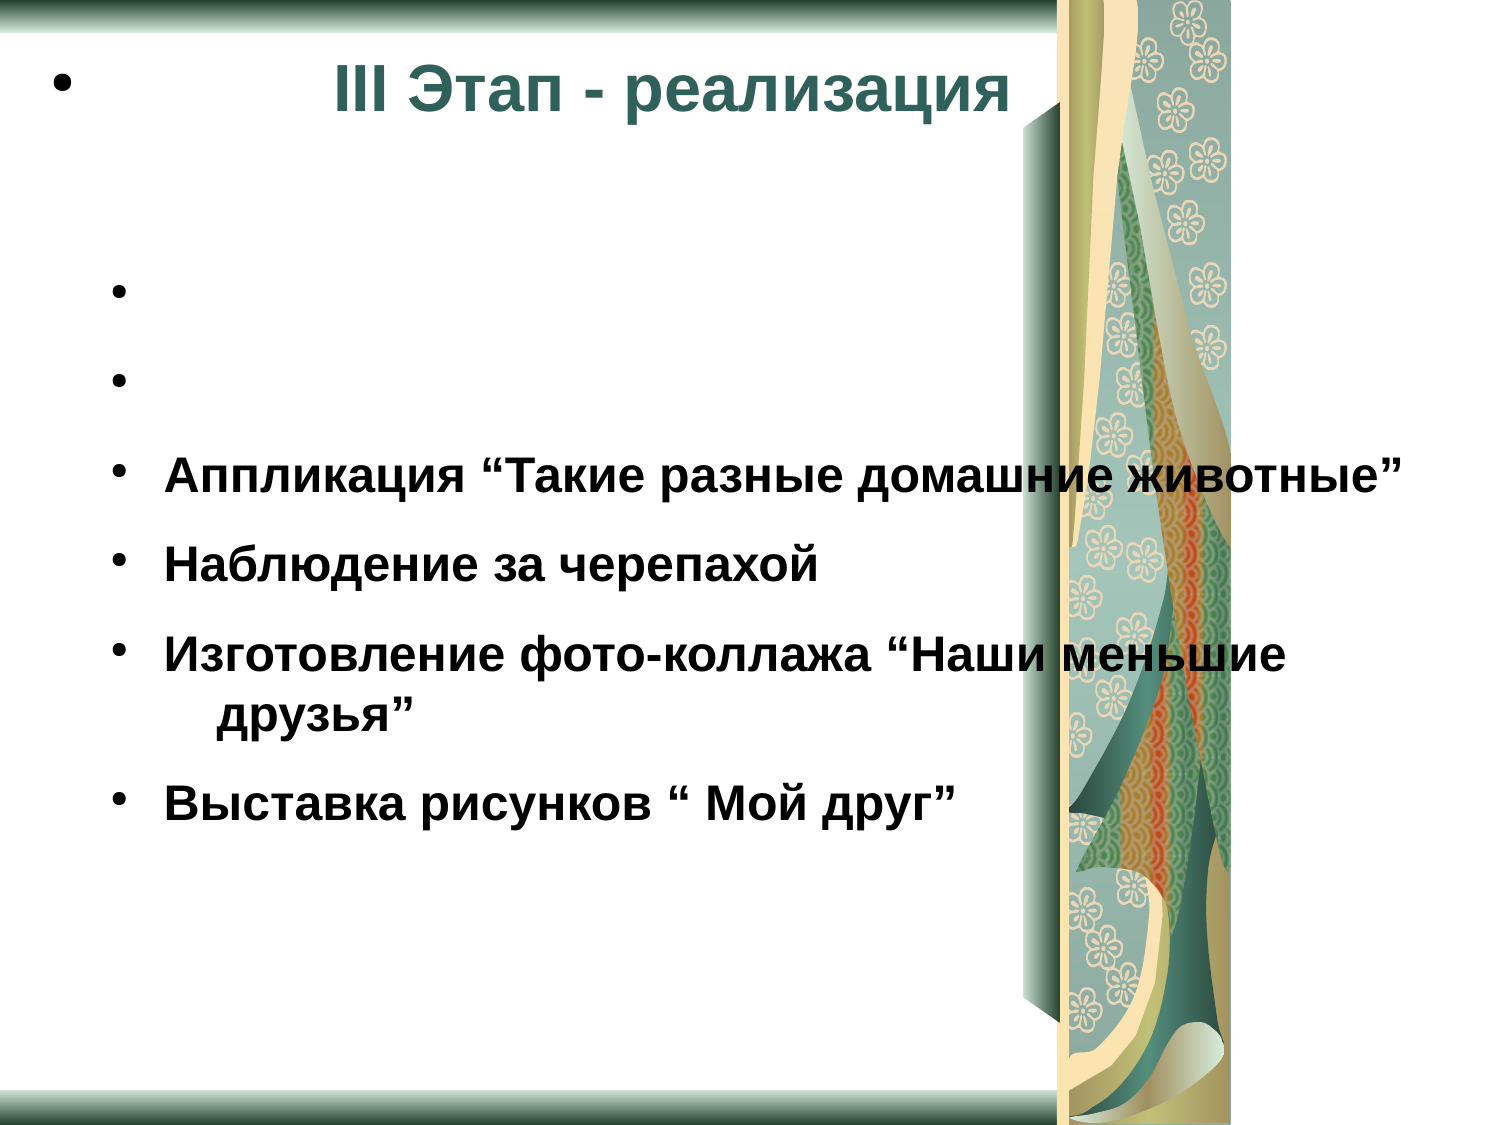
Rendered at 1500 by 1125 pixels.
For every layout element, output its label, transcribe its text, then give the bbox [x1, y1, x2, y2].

title III Этап - реализация [35, 37, 1263, 225]
list Аппликация “Такие разные домашние животные” Наблюдение за черепахой Изготовление фото-коллажа “Наши меньшие друзья” Выставка рисунков “ Мой друг” [75, 263, 1425, 1006]
